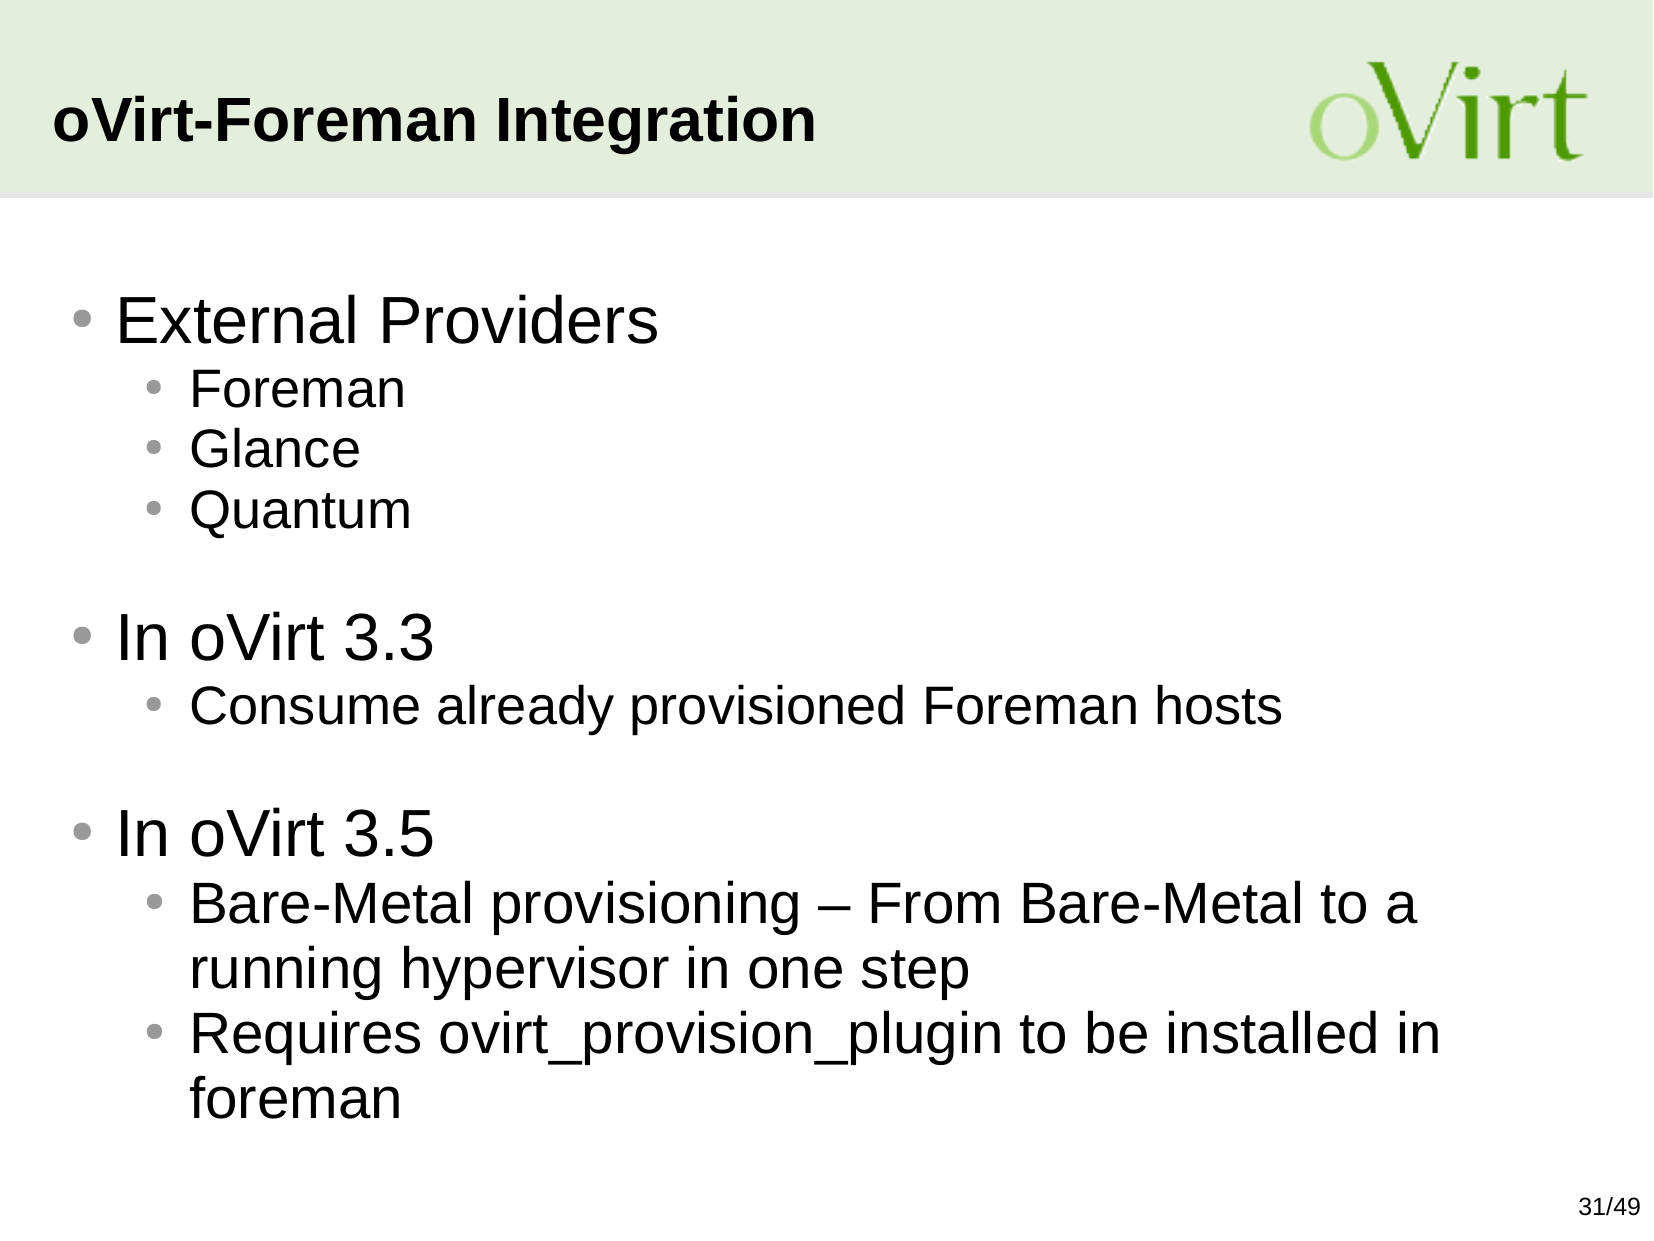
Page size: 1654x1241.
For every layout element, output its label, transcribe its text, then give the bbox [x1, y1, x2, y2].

text_box External Providers Foreman Glance Quantum In oVirt 3.3 Consume already provisioned Foreman hosts In oVirt 3.5 Bare-Metal provisioning – From Bare-Metal to a running hypervisor in one step Requires ovirt_provision_plugin to be installed in foreman [40, 276, 1612, 1139]
title oVirt-Foreman Integration [52, 14, 1330, 154]
picture [1289, 36, 1613, 181]
